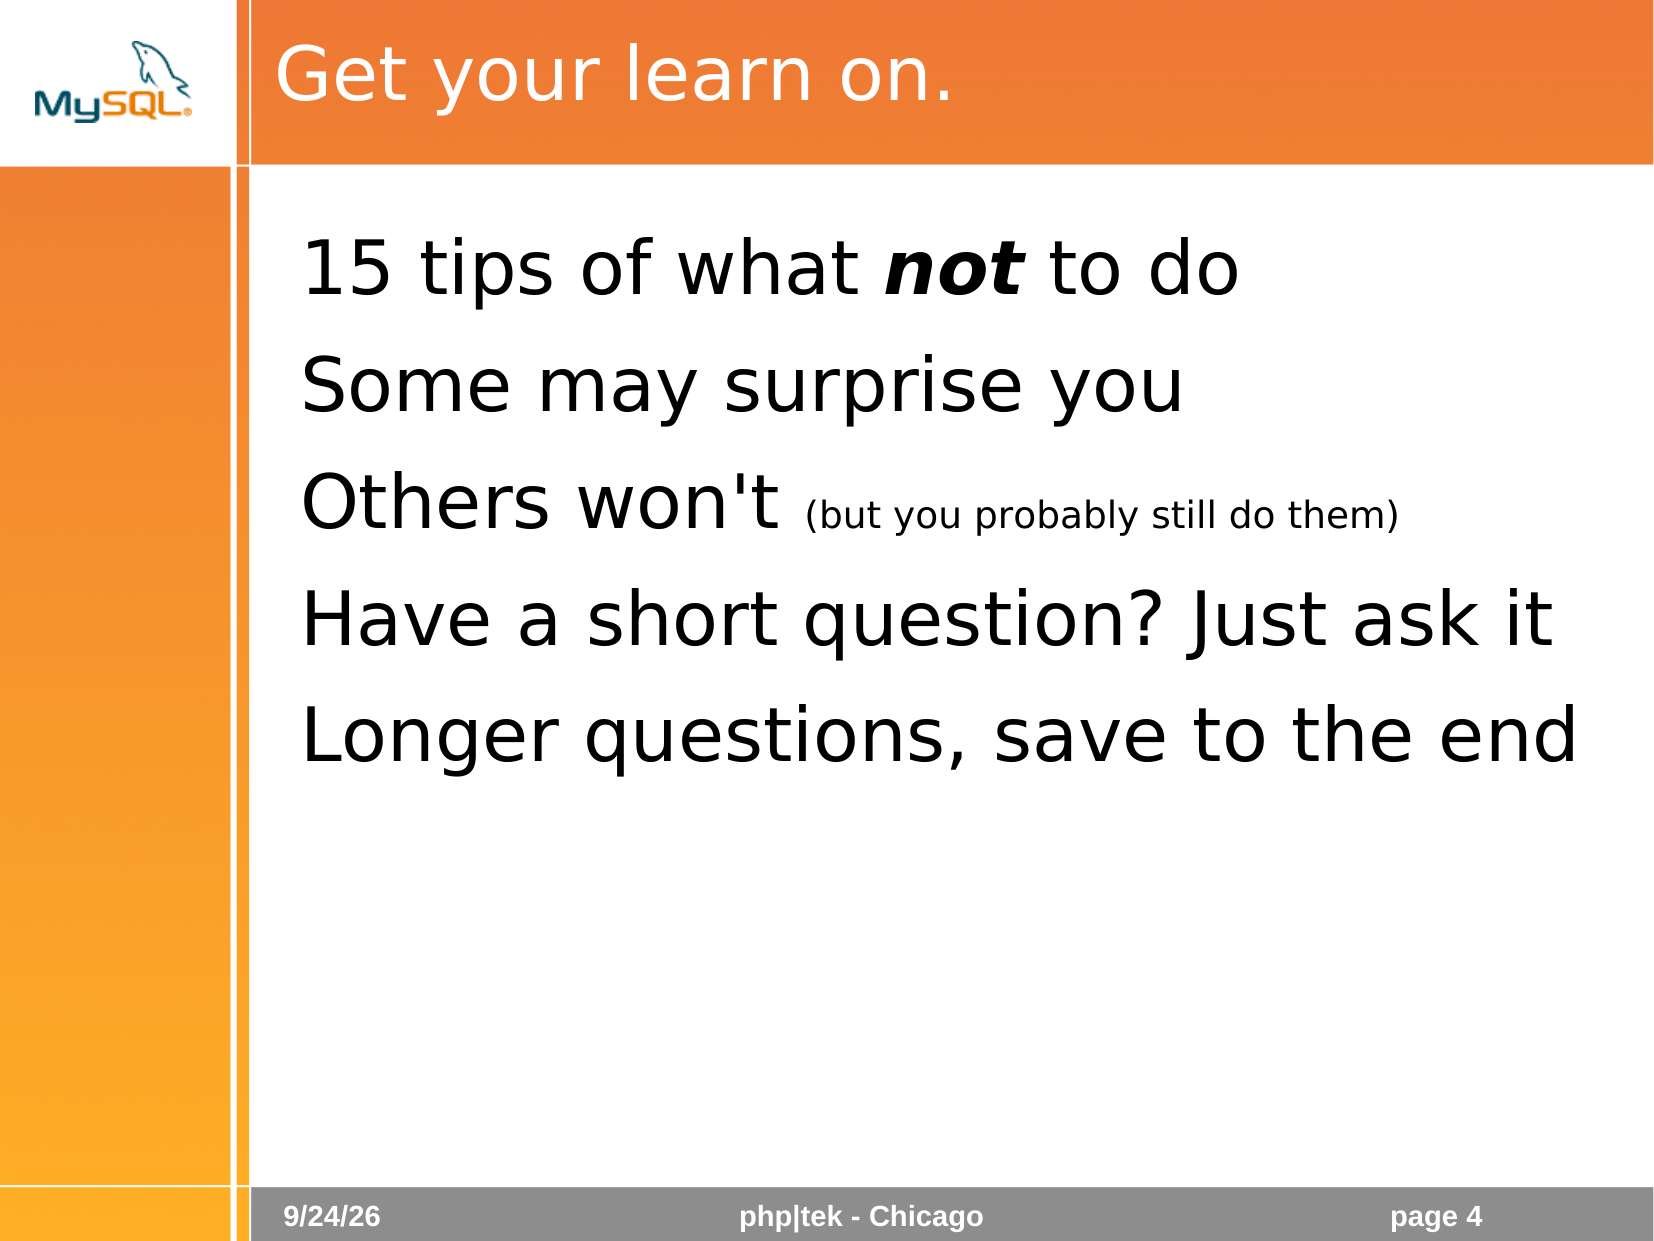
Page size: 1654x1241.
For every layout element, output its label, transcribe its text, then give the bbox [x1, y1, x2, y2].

picture [0, 0, 1654, 1241]
picture [35, 41, 192, 123]
list 15 tips of what not to do Some may surprise you Others won't (but you probably still do them) Have a short question? Just ask it Longer questions, save to the end [300, 225, 1613, 1163]
title Get your learn on. [274, 11, 1637, 137]
